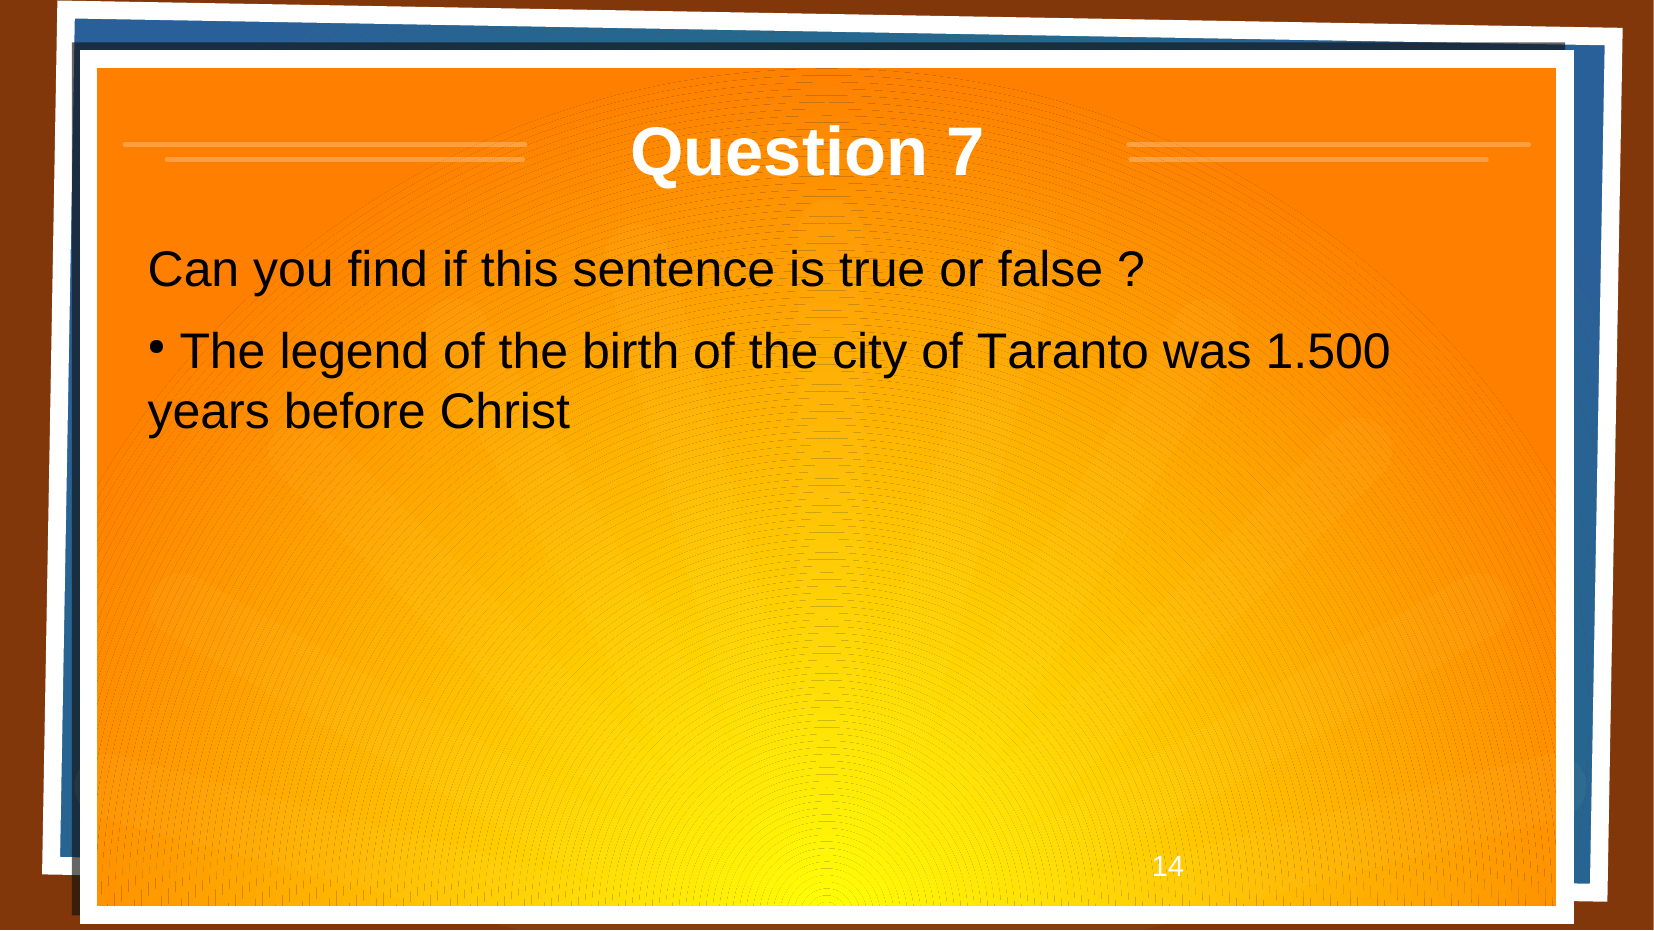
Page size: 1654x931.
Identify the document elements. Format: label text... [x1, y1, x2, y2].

list Can you find if this sentence is true or false ? The legend of the birth of the city of Τaranto was 1.500 years before Christ [147, 236, 1506, 827]
text_box [1151, 847, 1506, 912]
title Question 7 [531, 73, 1123, 222]
